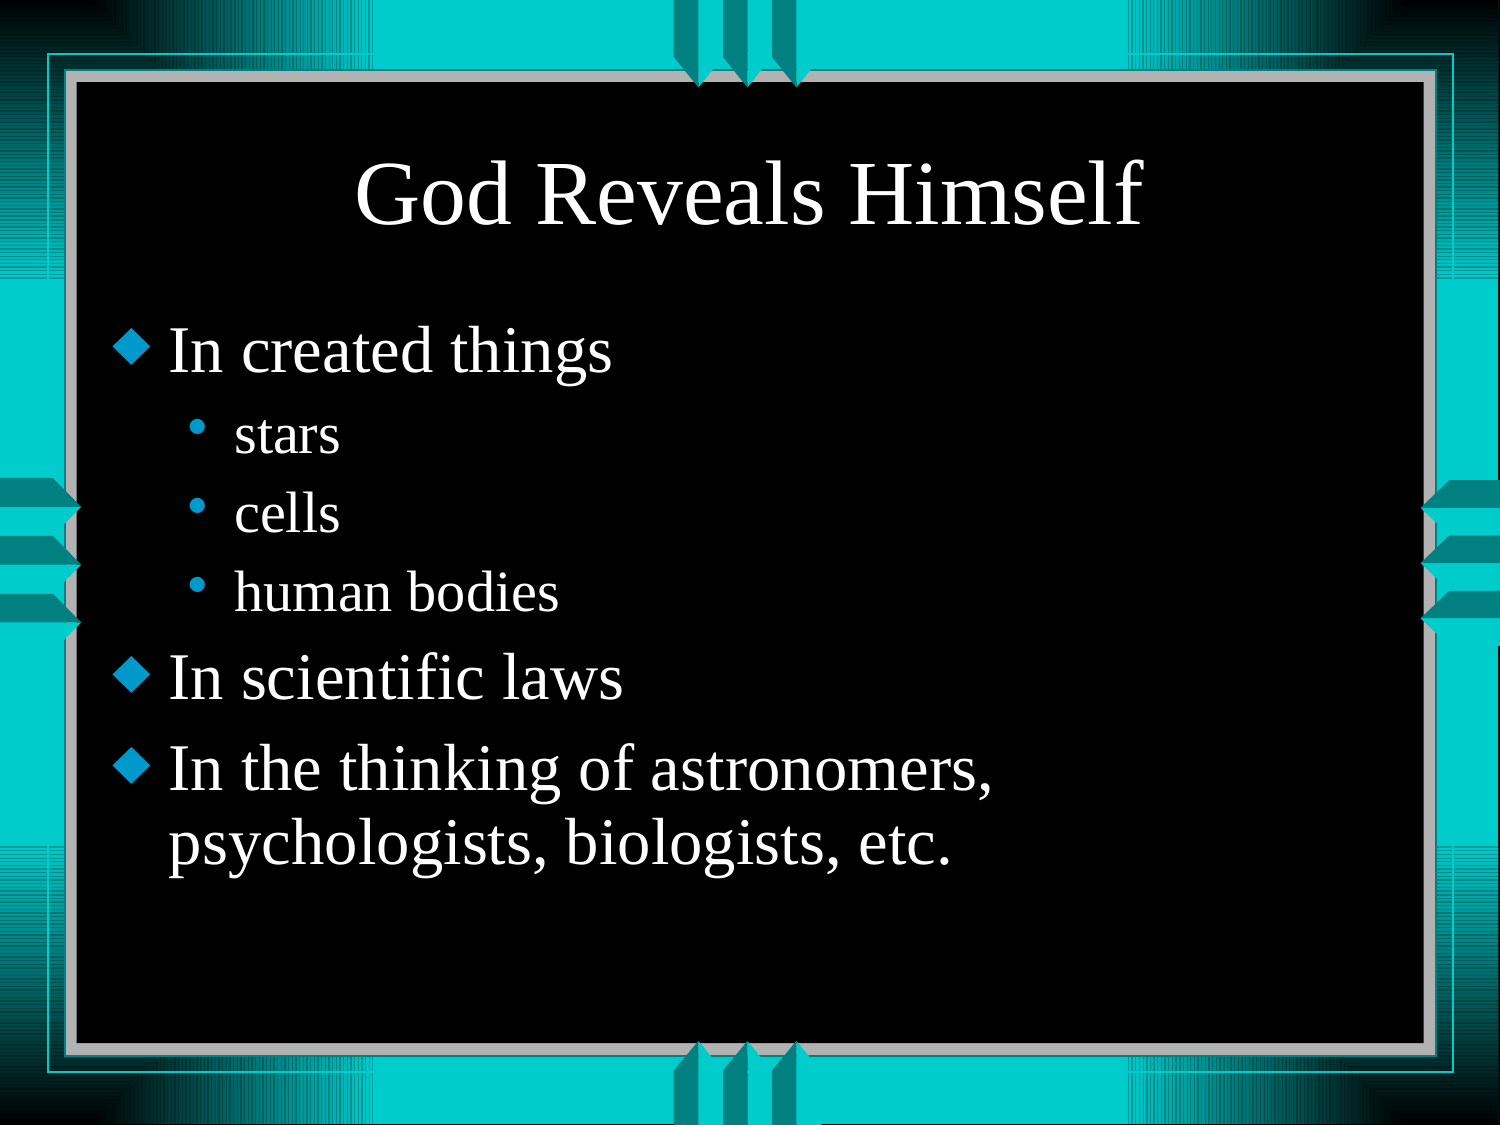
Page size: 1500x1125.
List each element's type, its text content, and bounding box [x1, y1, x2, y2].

list In created things stars cells human bodies In scientific laws In the thinking of astronomers, psychologists, biologists, etc. [112, 312, 1388, 988]
title God Reveals Himself [112, 99, 1388, 288]
